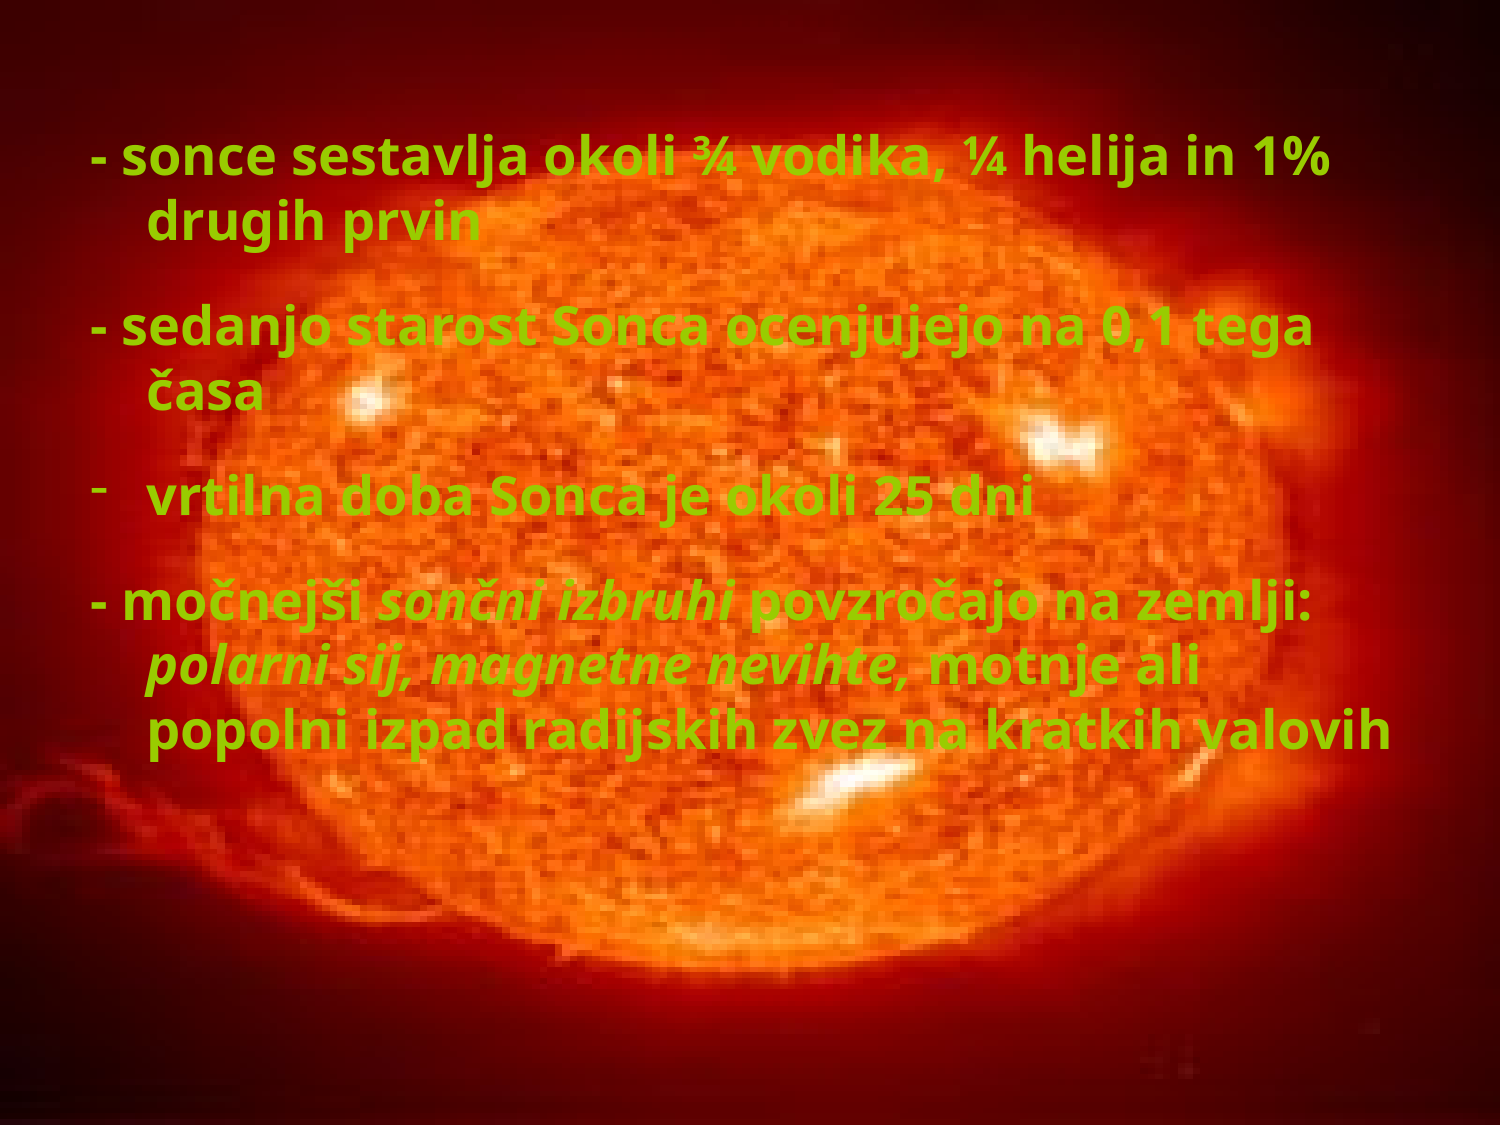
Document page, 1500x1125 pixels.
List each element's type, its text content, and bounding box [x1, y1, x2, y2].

list - sonce sestavlja okoli ¾ vodika, ¼ helija in 1% drugih prvin - sedanjo starost Sonca ocenjujejo na 0,1 tega časa vrtilna doba Sonca je okoli 25 dni - močnejši sončni izbruhi povzročajo na zemlji: polarni sij, magnetne nevihte, motnje ali popolni izpad radijskih zvez na kratkih valovih [75, 113, 1425, 882]
picture [0, 0, 1500, 1125]
